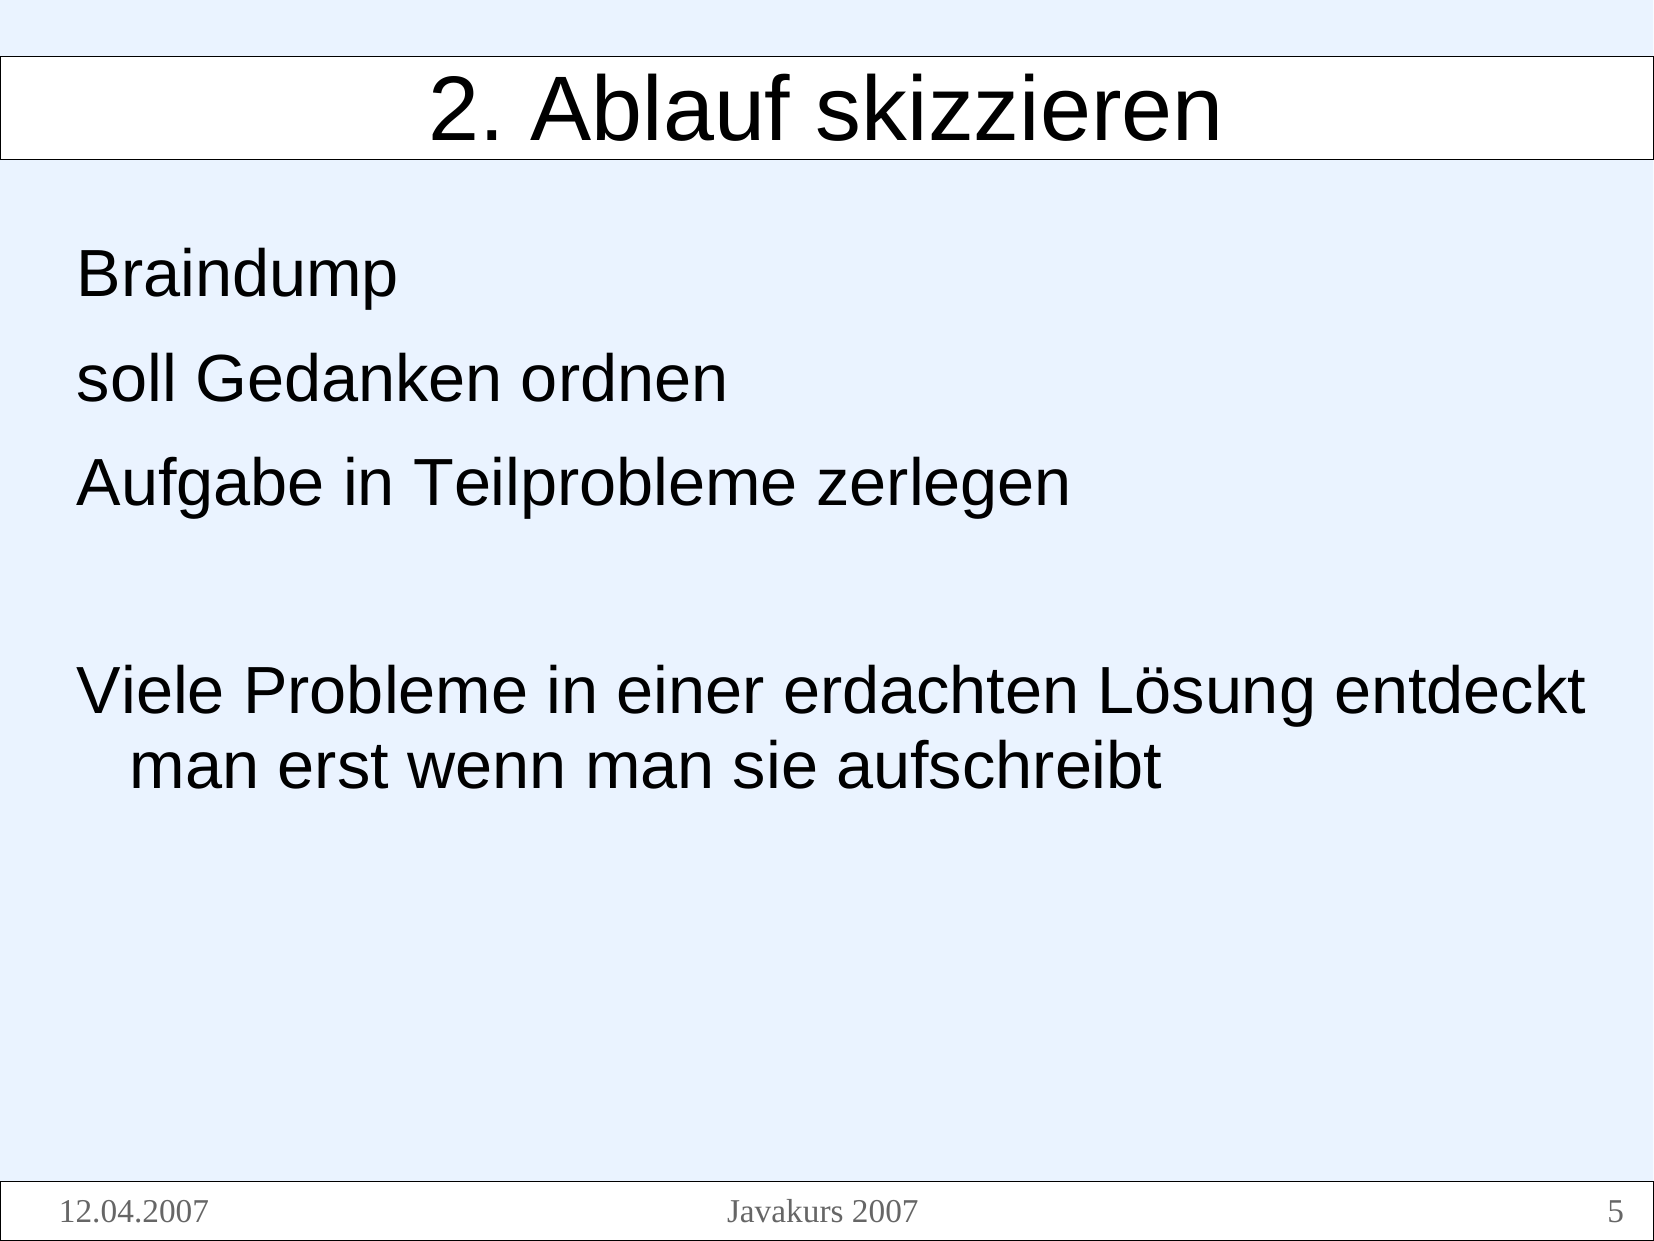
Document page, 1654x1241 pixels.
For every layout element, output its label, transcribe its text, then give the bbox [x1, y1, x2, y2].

title 2. Ablauf skizzieren [0, 56, 1654, 160]
list Braindump soll Gedanken ordnen Aufgabe in Teilprobleme zerlegen Viele Probleme in einer erdachten Lösung entdeckt man erst wenn man sie aufschreibt [59, 236, 1595, 1152]
